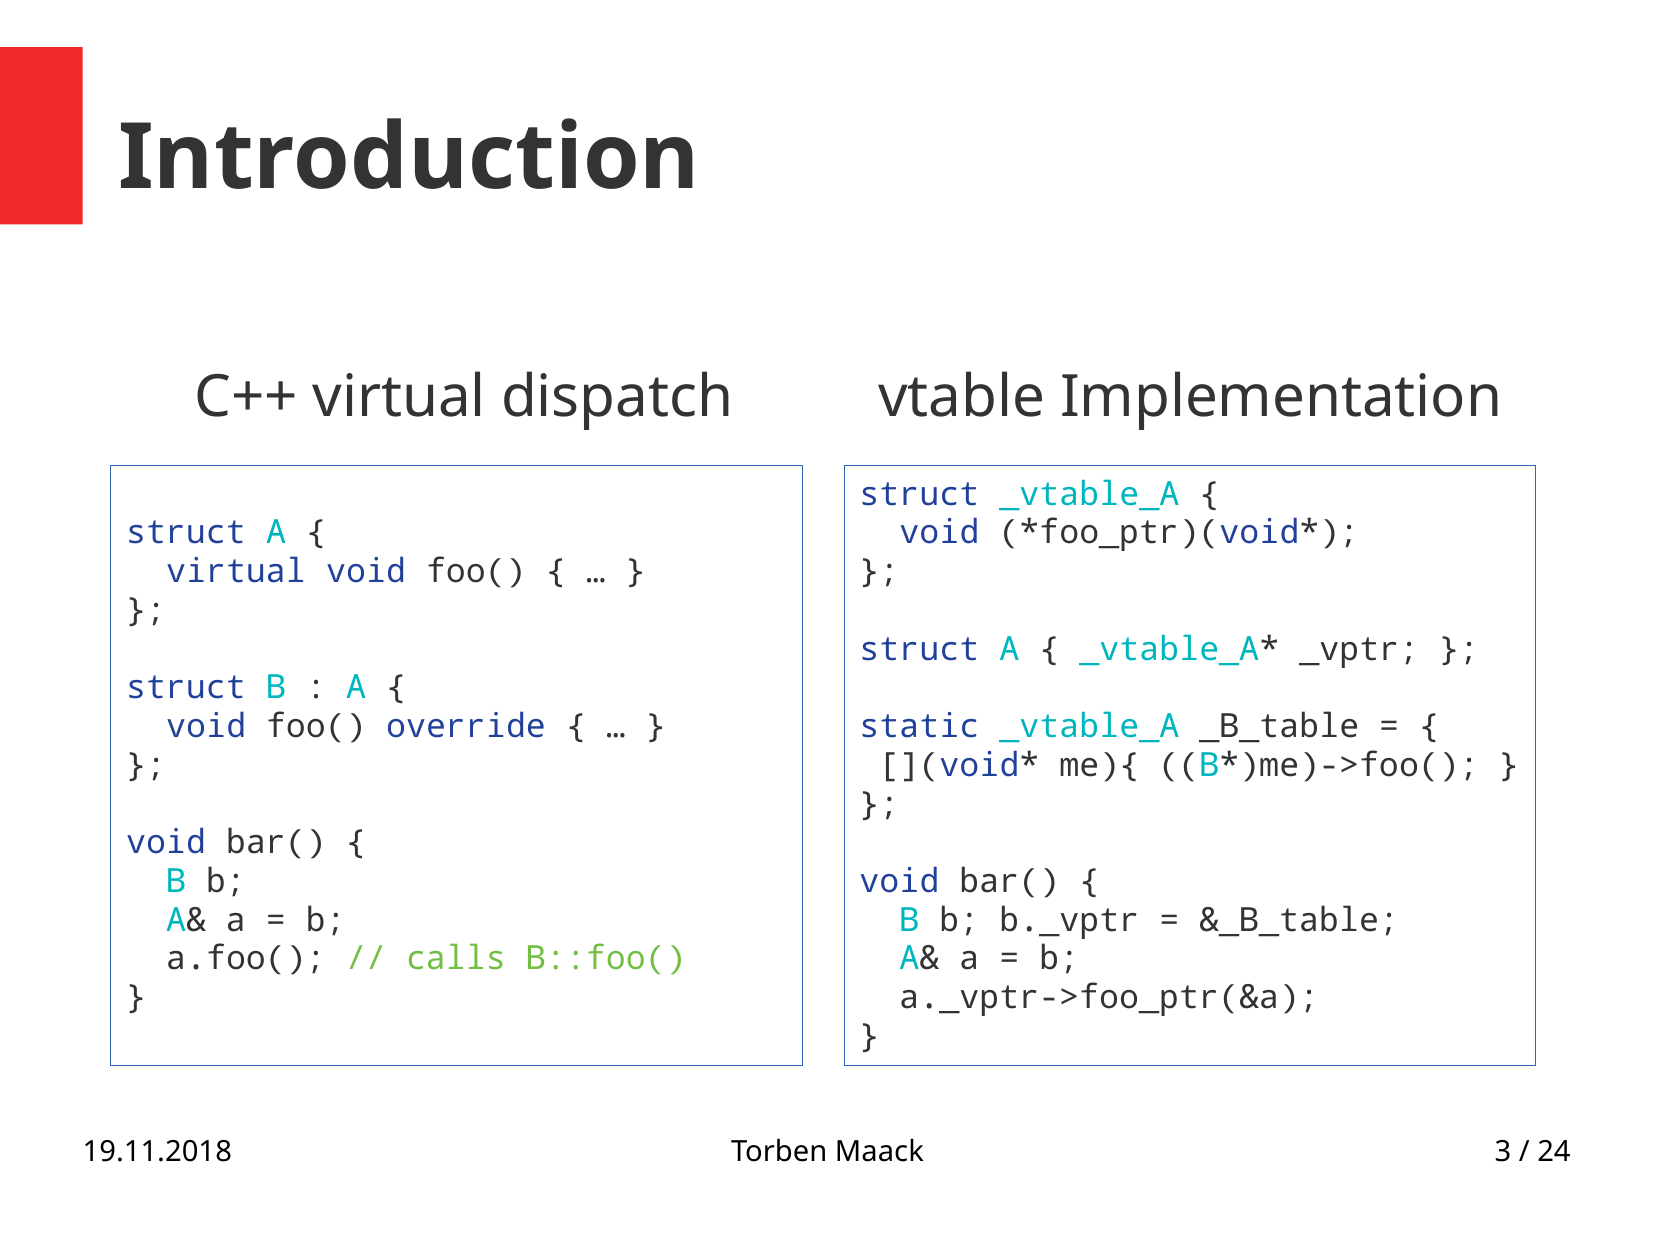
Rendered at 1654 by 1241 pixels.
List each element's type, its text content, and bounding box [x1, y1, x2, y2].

list struct A { virtual void foo() { … } }; struct B : A { void foo() override { … } }; void bar() { B b; A& a = b; a.foo(); // calls B::foo() } [110, 465, 803, 1066]
list vtable Implementation [844, 354, 1536, 421]
list C++ virtual dispatch [118, 354, 810, 421]
list struct _vtable_A { void (*foo_ptr)(void*); }; struct A { _vtable_A* _vptr; }; static _vtable_A _B_table = { [](void* me){ ((B*)me)->foo(); } }; void bar() { B b; b._vptr = &_B_table; A& a = b; a._vptr->foo_ptr(&a); } [844, 465, 1536, 1066]
title Introduction [118, 49, 1571, 257]
